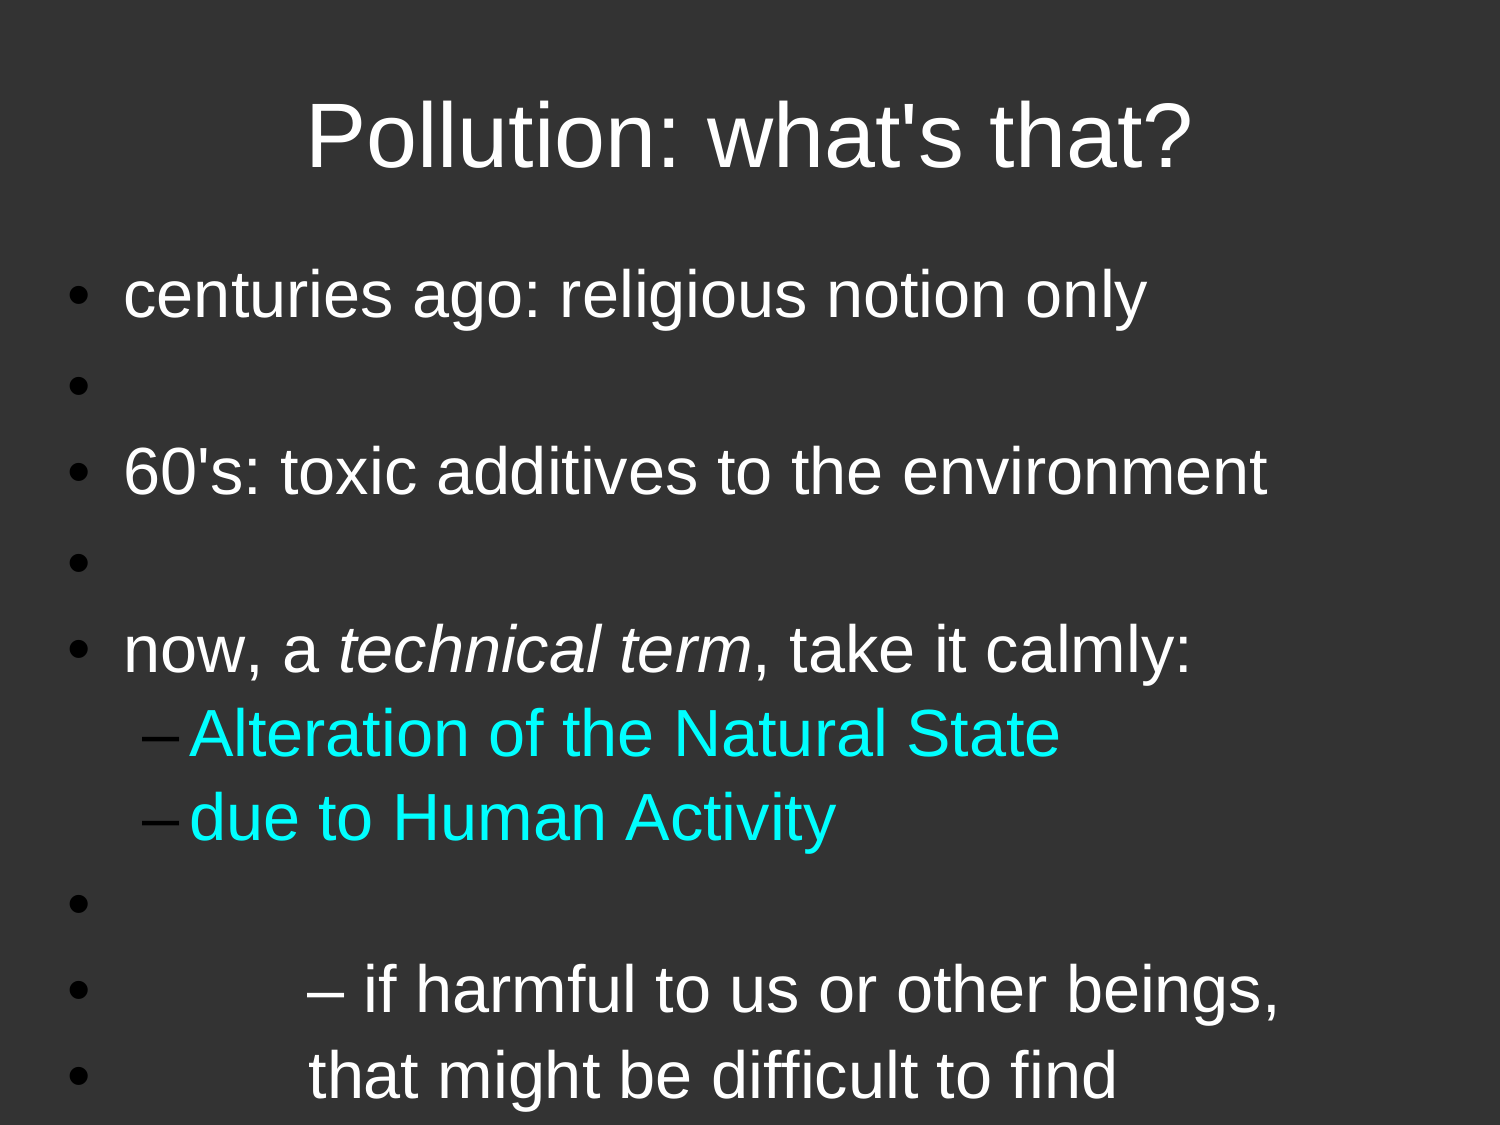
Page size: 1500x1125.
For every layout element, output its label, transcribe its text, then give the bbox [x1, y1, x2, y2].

list centuries ago: religious notion only 60's: toxic additives to the environment now, a technical term, take it calmly: Alteration of the Natural State due to Human Activity – if harmful to us or other beings, that might be difficult to find [67, 261, 1418, 1125]
title Pollution: what's that? [75, 21, 1425, 257]
